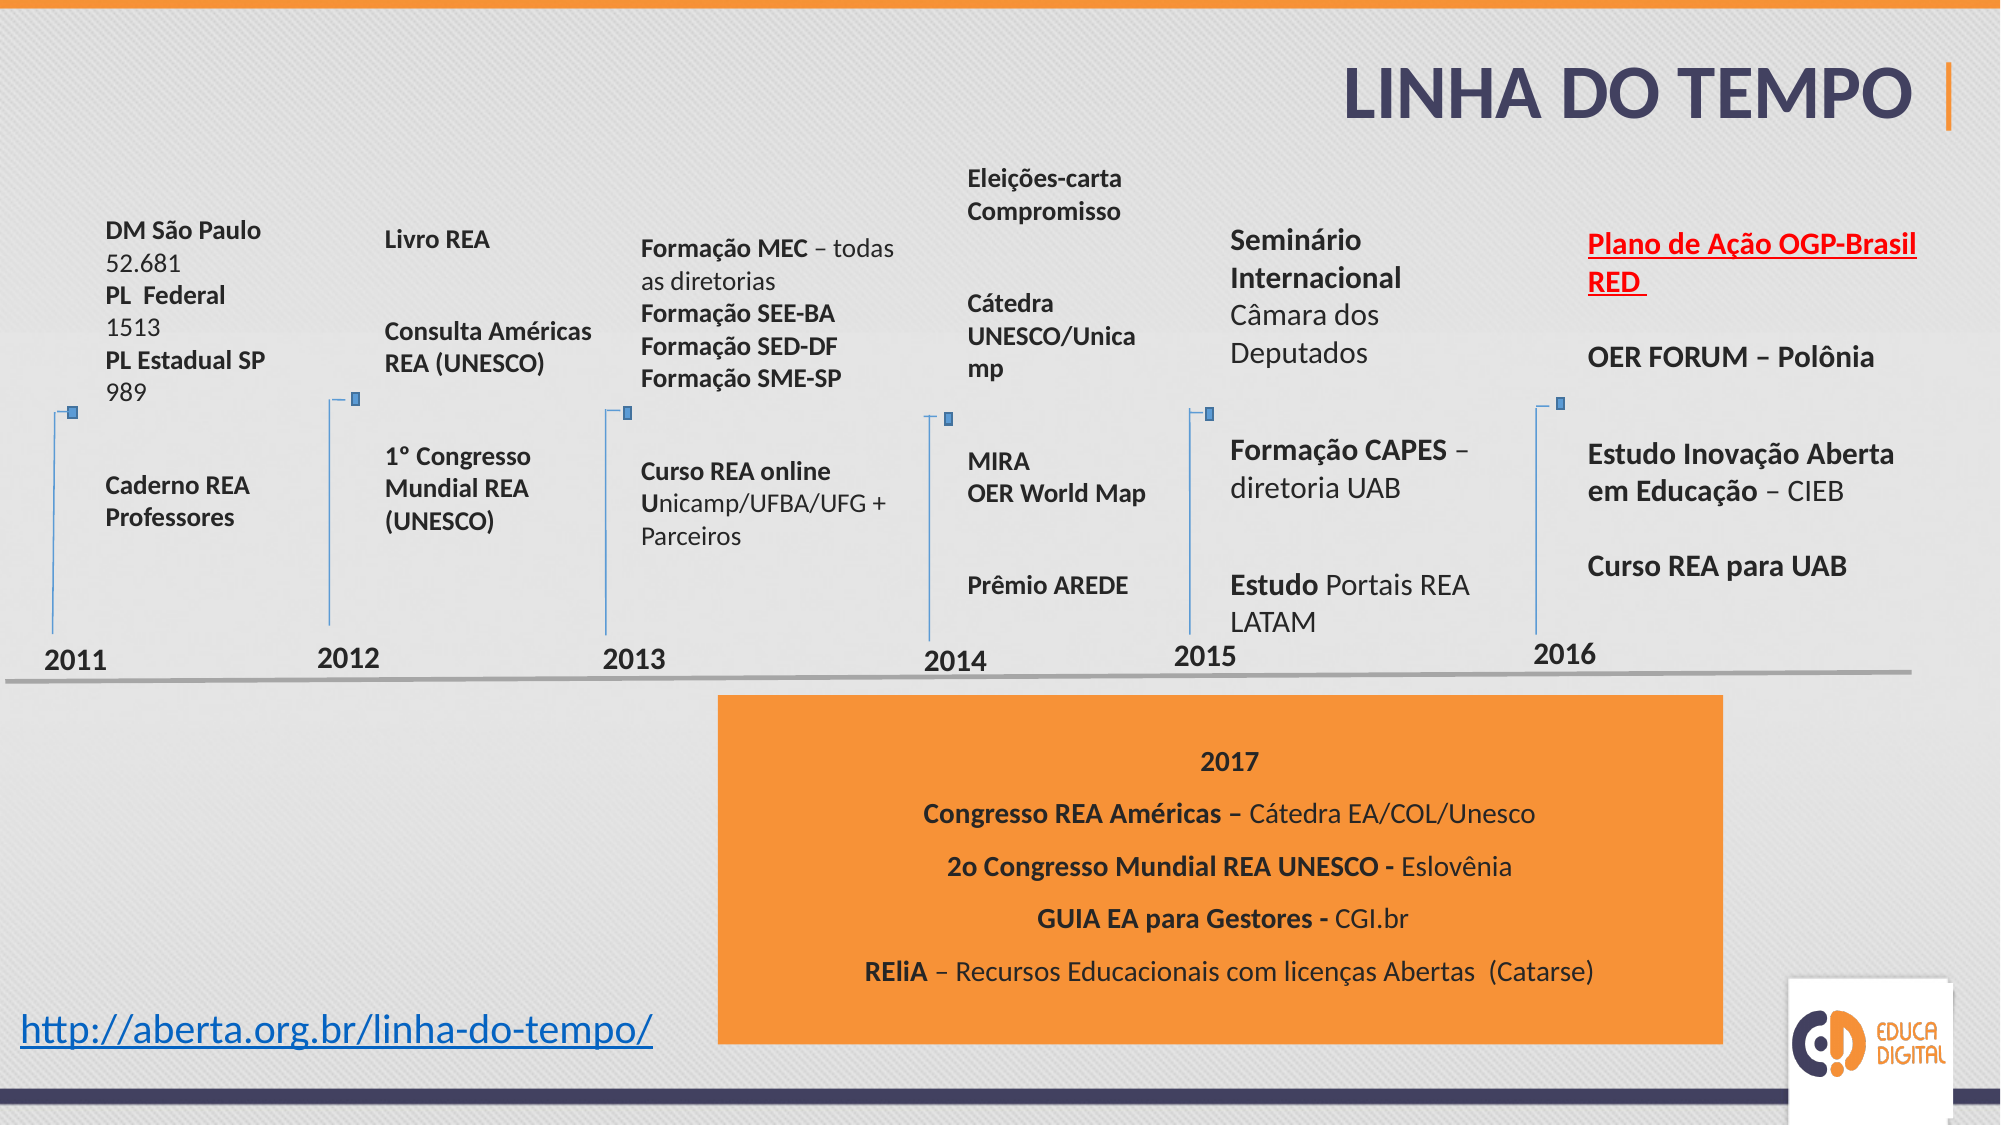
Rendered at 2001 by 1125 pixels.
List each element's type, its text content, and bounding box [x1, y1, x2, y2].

text_box 2013 [587, 631, 864, 681]
text_box Seminário Internacional Câmara dos Deputados Formação CAPES – diretoria UAB Estudo Portais REA LATAM II [1215, 212, 1499, 612]
text_box [717, 695, 1724, 714]
text_box 2011 [29, 632, 523, 682]
text_box [68, 406, 77, 419]
text_box [352, 393, 359, 405]
text_box Plano de Ação OGP-Brasil RED OER FORUM – Polônia Estudo Inovação Aberta em Educação – CIEB Curso REA para UAB [1573, 216, 1957, 686]
text_box 2014 [909, 632, 1186, 683]
text_box [945, 412, 952, 425]
text_box Livro REA Consulta Américas REA (UNESCO) 1º Congresso Mundial REA (UNESCO) [370, 213, 619, 613]
text_box DM São Paulo 52.681 PL Federal 1513 PL Estadual SP 989 Caderno REA Professores [90, 205, 300, 465]
text_box http://aberta.org.br/linha-do-tempo/ [0, 981, 758, 1063]
text_box Eleições-carta Compromisso Cátedra UNESCO/Unicamp MIRA OER World Map Prêmio AREDE [952, 153, 1171, 621]
text_box LINHA DO TEMPO | [825, 33, 1983, 169]
text_box 2016 [1518, 626, 1573, 676]
text_box 2015 [1159, 627, 1344, 678]
text_box [1206, 408, 1213, 420]
picture [0, 0, 2001, 1125]
text_box 2017 Congresso REA Américas – Cátedra EA/COL/Unesco 2o Congresso Mundial REA UNESCO - Eslovênia GUIA EA para Gestores - CGI.br REliA – Recursos Educacionais com licenças Abertas (Catarse) [546, 714, 1914, 1115]
text_box 2012 [270, 630, 427, 680]
text_box [1792, 1115, 1954, 1119]
text_box [1556, 397, 1564, 410]
text_box Formação MEC – todas as diretorias Formação SEE-BA Formação SED-DF Formação SME-SP Curso REA online Unicamp/UFBA/UFG + Parceiros [626, 223, 929, 553]
